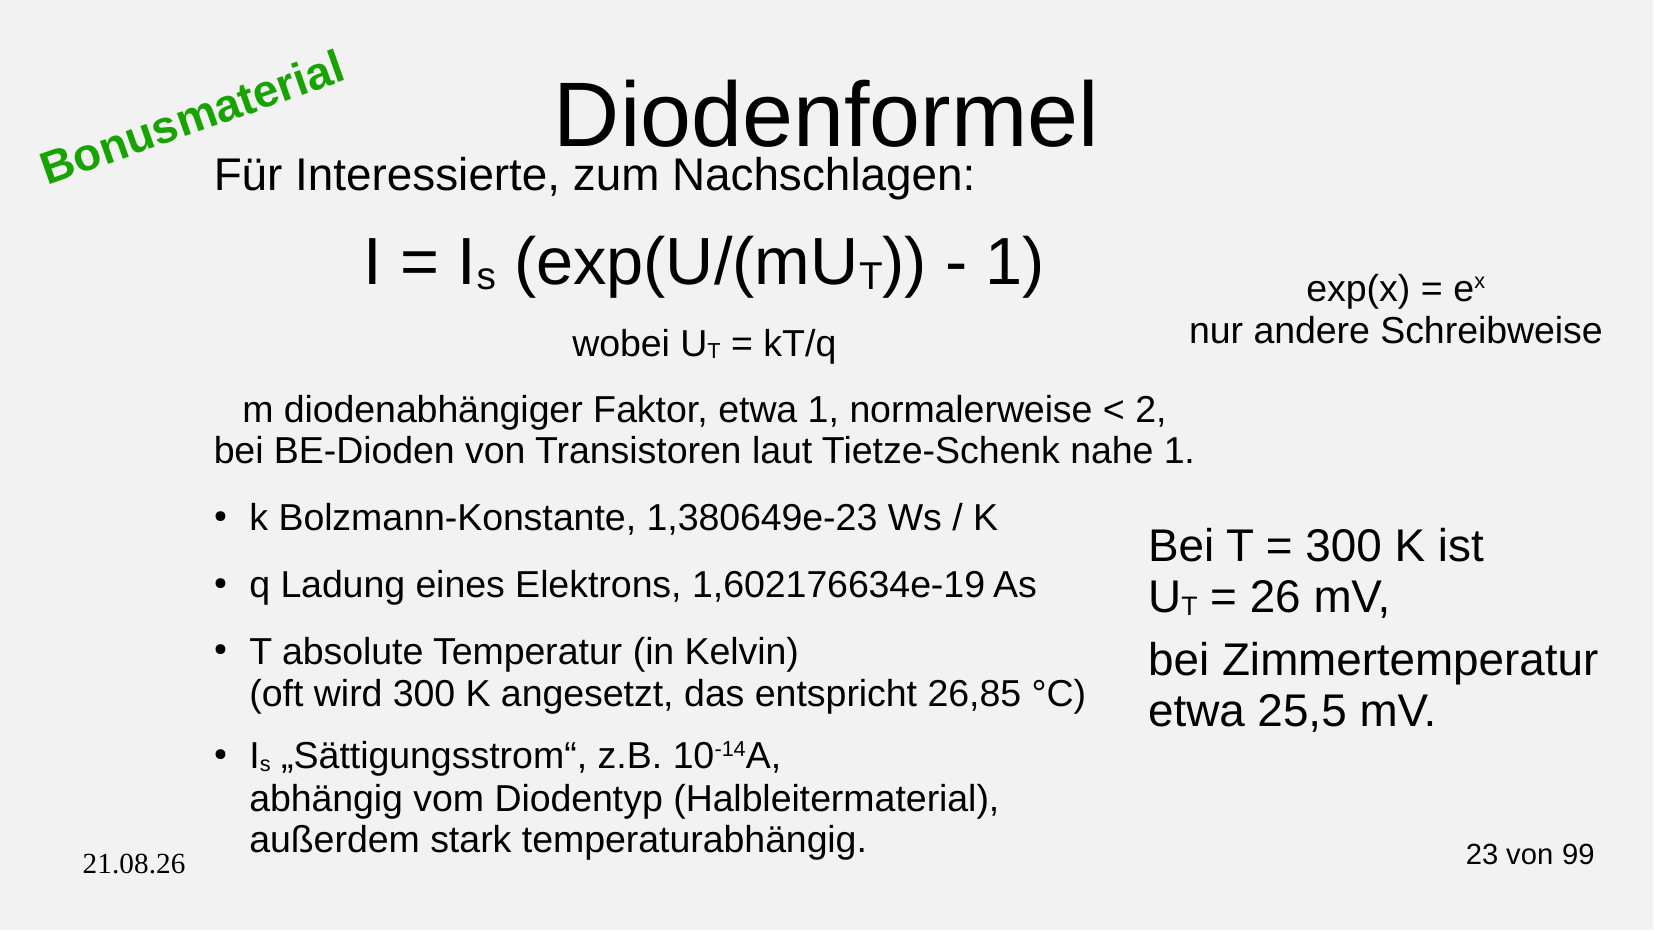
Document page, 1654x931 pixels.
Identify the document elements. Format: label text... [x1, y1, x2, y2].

text_box exp(x) = ex nur andere Schreibweise [1173, 259, 1619, 397]
text_box Bei T = 300 K ist UT = 26 mV, bei Zimmertemperatur etwa 25,5 mV. [1133, 512, 1619, 745]
title Diodenformel [82, 12, 1571, 218]
text_box Für Interessierte, zum Nachschlagen: I = Is (exp(U/(mUT)) - 1) wobei UT = kT/q m diodenabhängiger Faktor, etwa 1, normalerweise < 2, bei BE-Dioden von Transistoren laut Tietze-Schenk nahe 1. k Bolzmann-Konstante, 1,380649e-23 Ws / K q Ladung eines Elektrons, 1,602176634e-19 As T absolute Temperatur (in Kelvin) (oft wird 300 K angesetzt, das entspricht 26,85 °C) Is „Sättigungsstrom“, z.B. 10-14A, abhängig vom Diodentyp (Halbleitermaterial), außerdem stark temperaturabhängig. [133, 141, 1276, 869]
